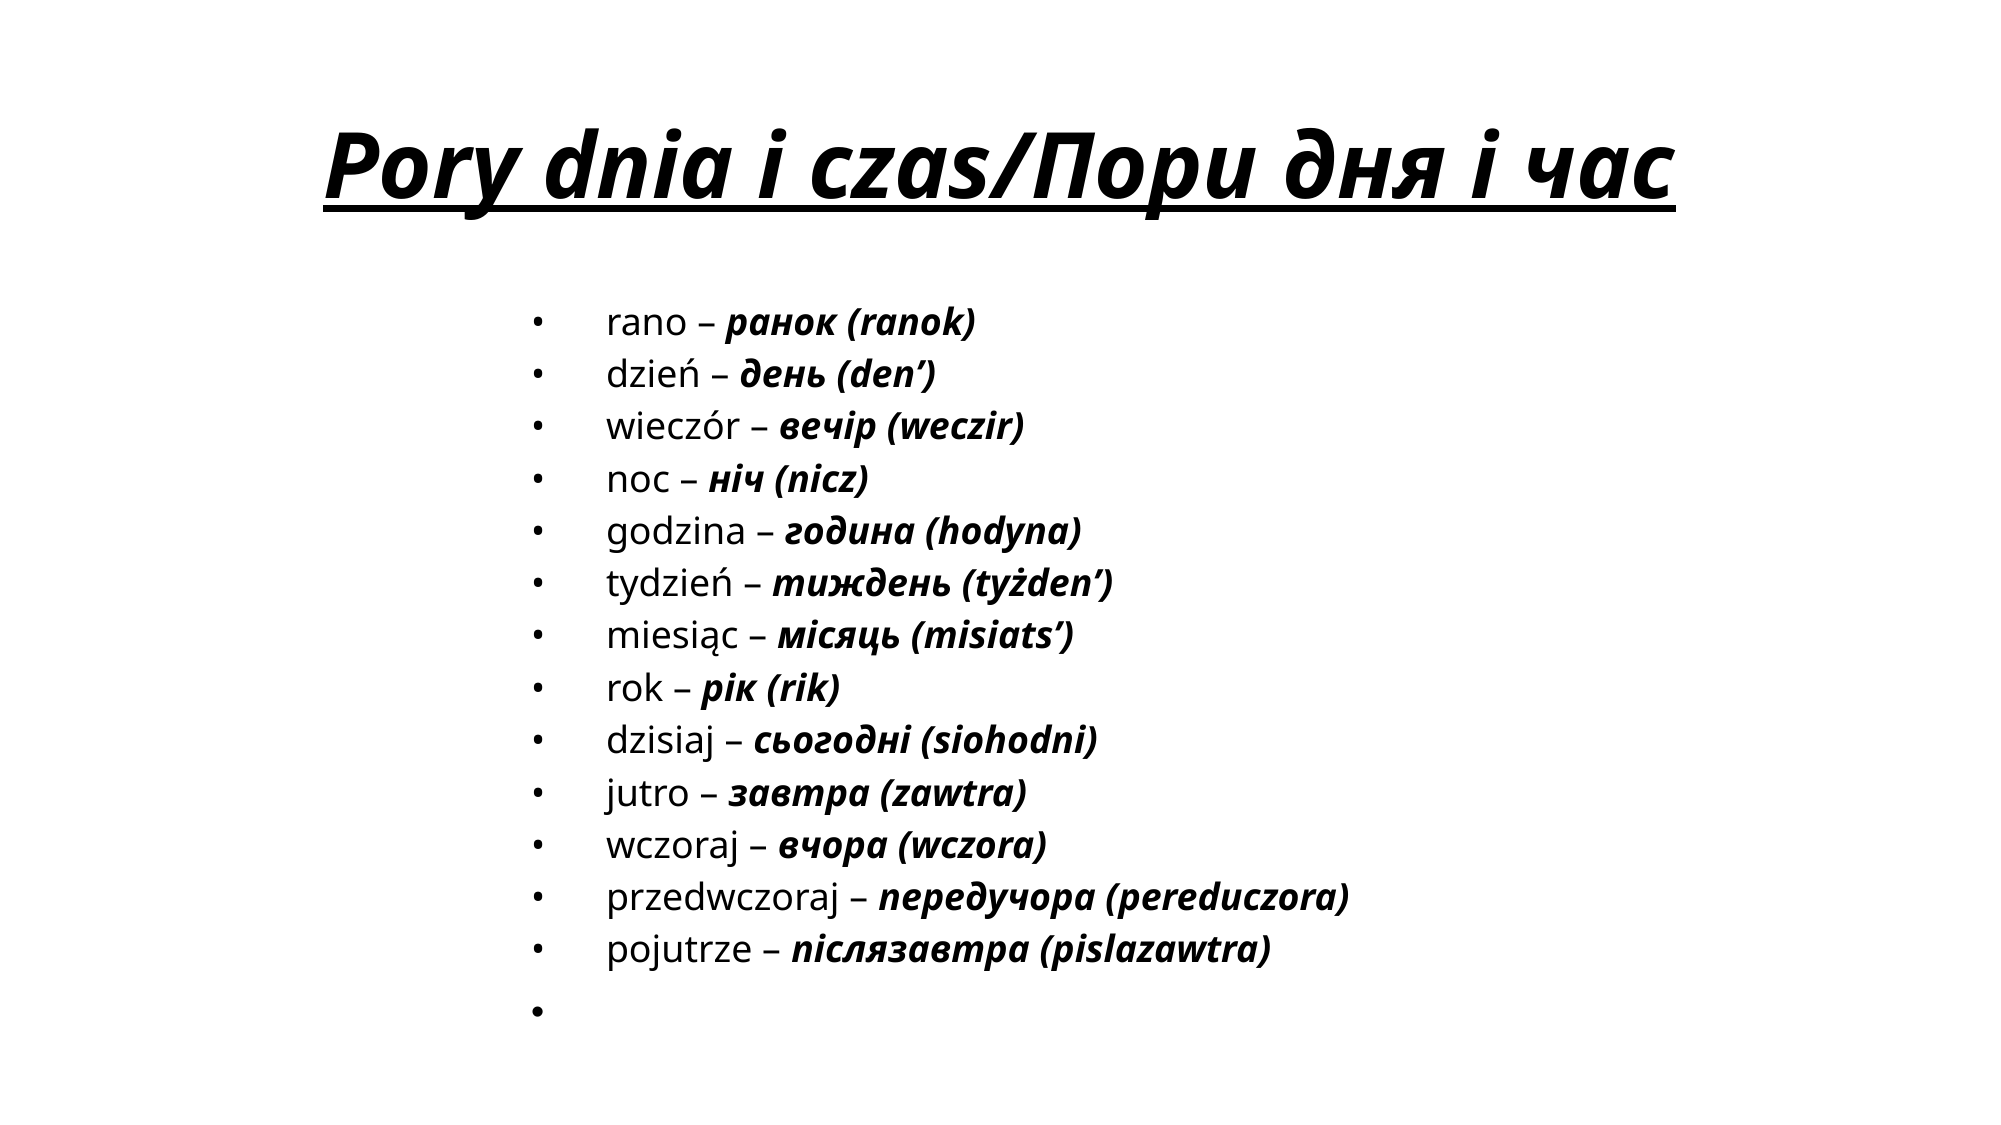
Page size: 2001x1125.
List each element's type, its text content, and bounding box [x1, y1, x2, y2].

list • rano – ранок (ranok) • dzień – день (denʹ) • wieczór – вечір (weczir) • noc – ніч (nicz) • godzina – година (hodyna) • tydzień – тиждень (tyżdenʹ) • miesiąc – місяць (misiatsʹ) • rok – рік (rik) • dzisiaj – сьогодні (siohodni) • jutro – завтра (zawtra) • wczoraj – вчора (wczora) • przedwczoraj – передучора (pereduczora) • pojutrze – післязавтра (pislazawtra) [516, 302, 2000, 1017]
title Pory dnia i czas/Пори дня і час [137, 59, 1863, 278]
